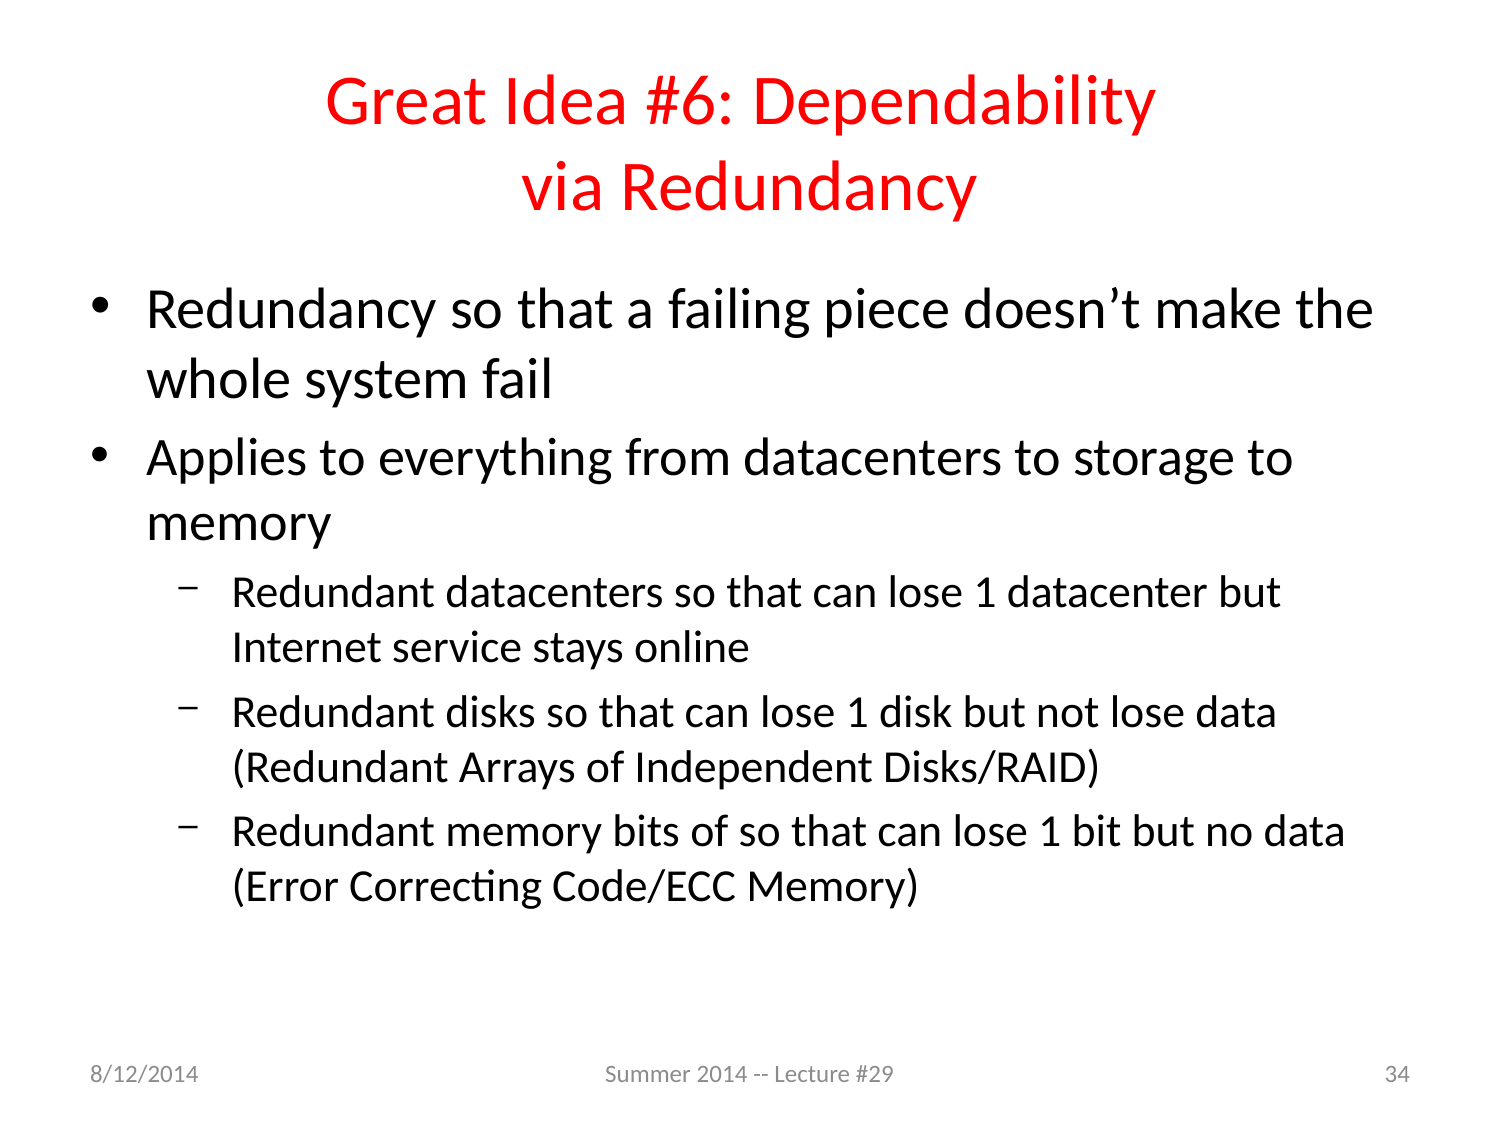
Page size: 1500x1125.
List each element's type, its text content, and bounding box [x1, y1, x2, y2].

slide_number <number> [1074, 1042, 1425, 1103]
footer Summer 2014 -- Lecture #29 [512, 1042, 988, 1103]
slide_number 8/12/2014 [75, 1042, 425, 1103]
title Great Idea #6: Dependability via Redundancy [75, 45, 1425, 233]
list Redundancy so that a failing piece doesn’t make the whole system fail Applies to everything from datacenters to storage to memory Redundant datacenters so that can lose 1 datacenter but Internet service stays online Redundant disks so that can lose 1 disk but not lose data (Redundant Arrays of Independent Disks/RAID) Redundant memory bits of so that can lose 1 bit but no data (Error Correcting Code/ECC Memory) [75, 262, 1425, 1073]
